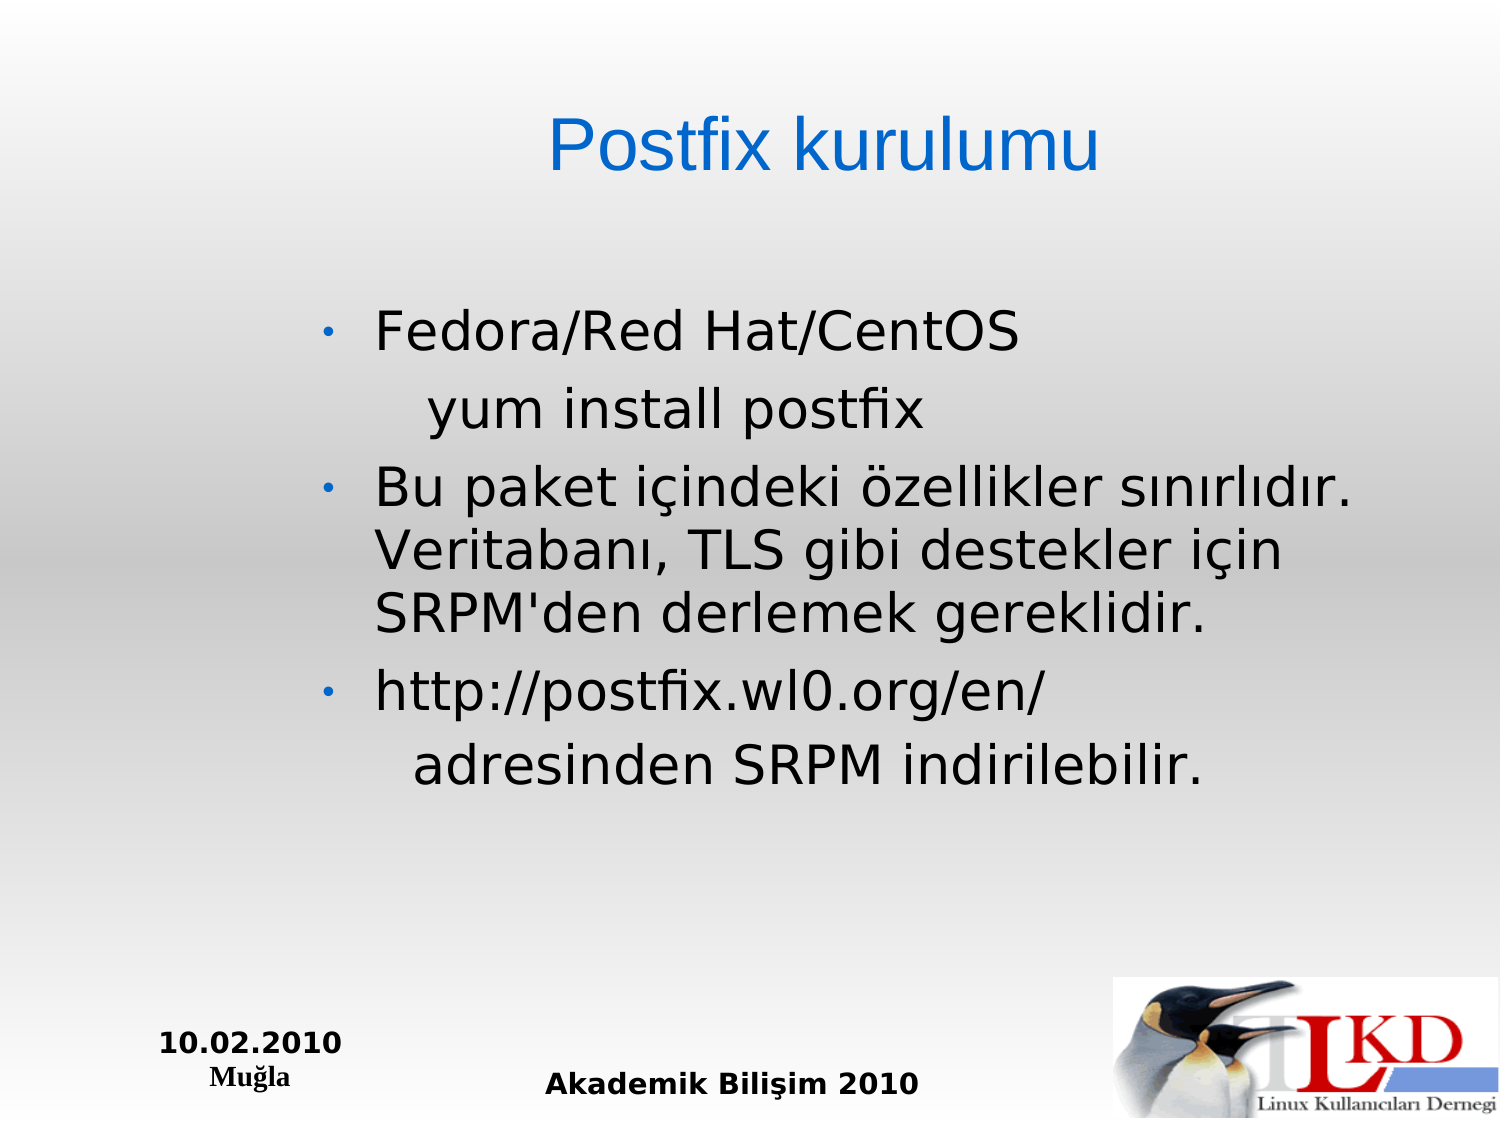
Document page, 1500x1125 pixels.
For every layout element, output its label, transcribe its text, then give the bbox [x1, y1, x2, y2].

list Fedora/Red Hat/CentOS yum install postfix Bu paket içindeki özellikler sınırlıdır. Veritabanı, TLS gibi destekler için SRPM'den derlemek gereklidir. http://postfix.wl0.org/en/ adresinden SRPM indirilebilir. [224, 299, 1425, 975]
title Postfix kurulumu [224, 49, 1425, 238]
picture [1113, 977, 1499, 1118]
